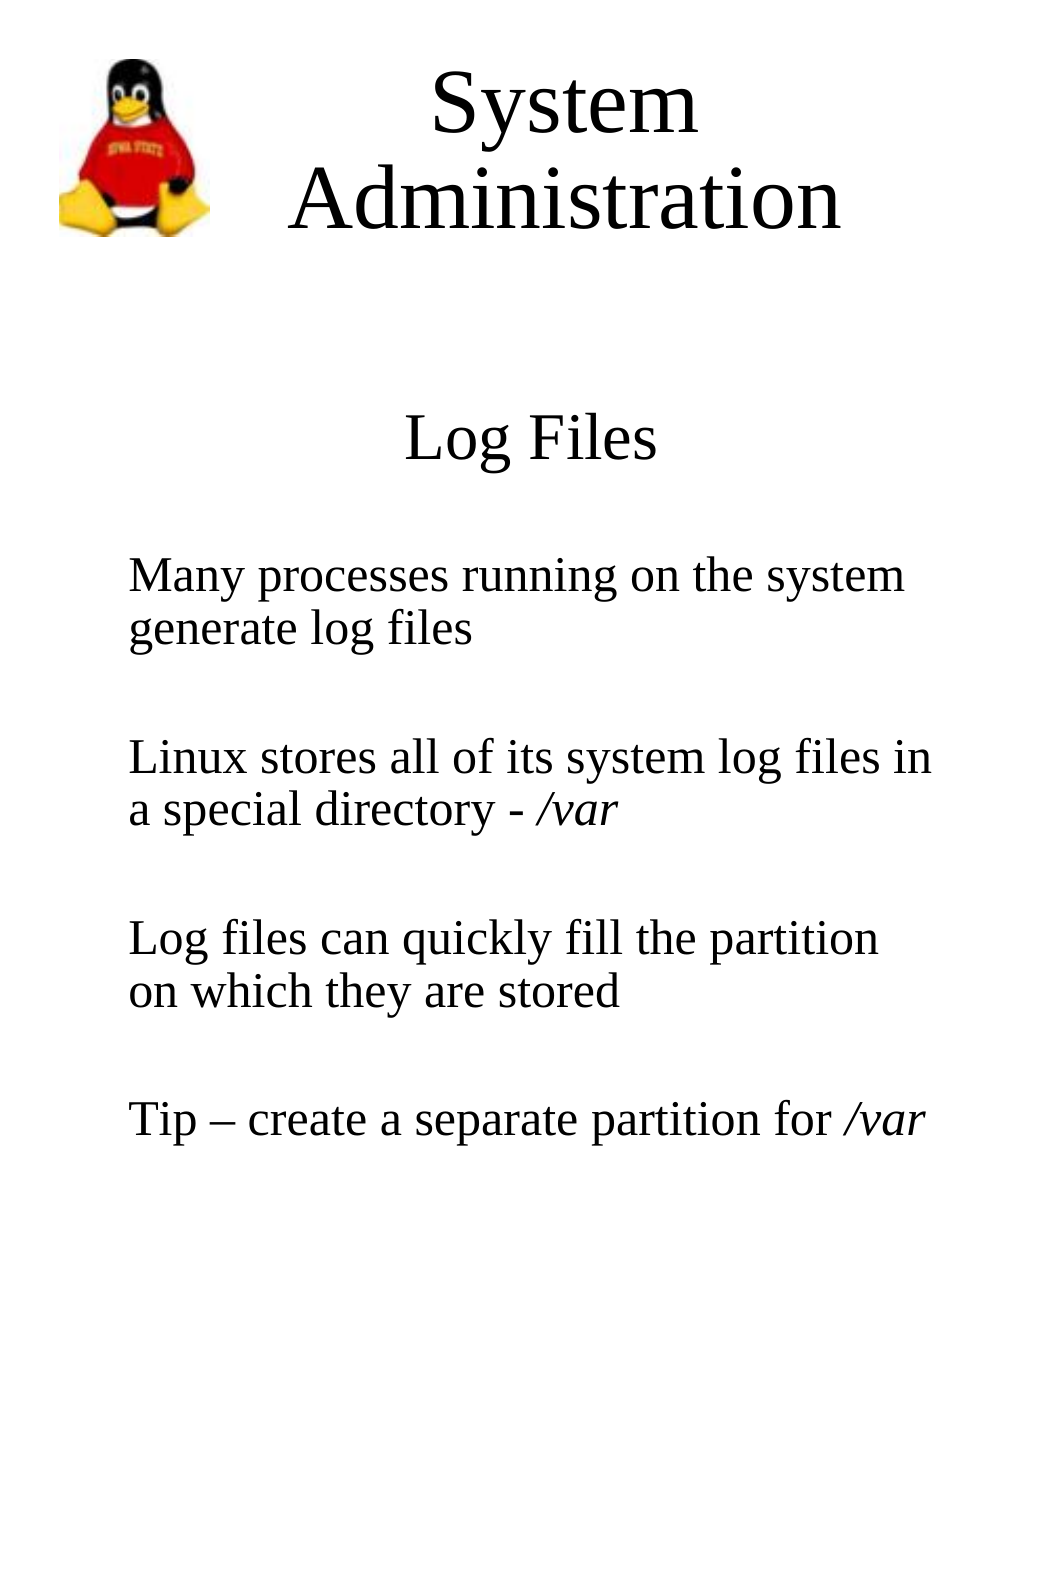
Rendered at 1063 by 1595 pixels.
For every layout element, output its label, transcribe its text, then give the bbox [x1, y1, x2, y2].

picture [59, 59, 210, 237]
title System Administration [237, 28, 893, 184]
subtitle Log Files Many processes running on the system generate log files Linux stores all of its system log files in a special directory - /var Log files can quickly fill the partition on which they are stored Tip – create a separate partition for /var [128, 184, 936, 1595]
